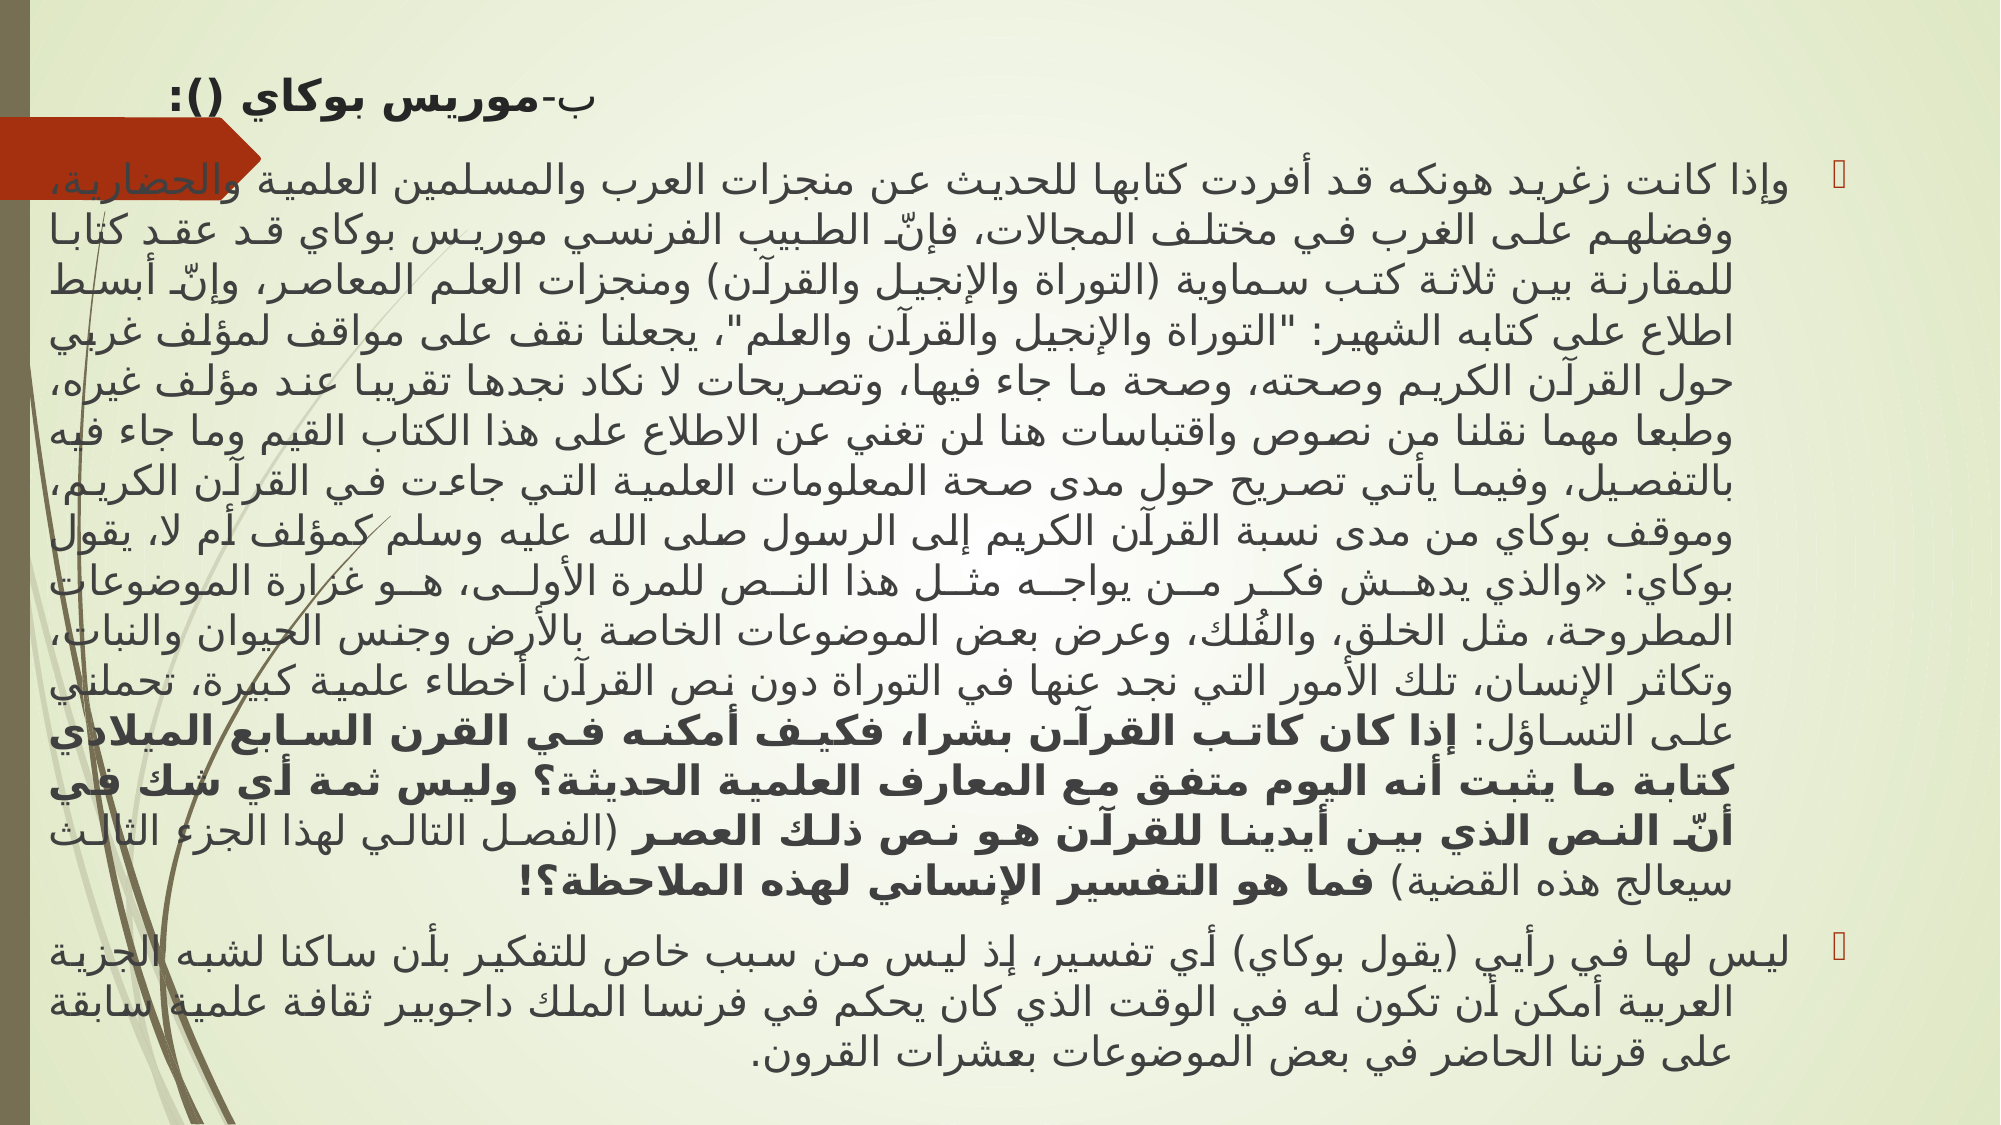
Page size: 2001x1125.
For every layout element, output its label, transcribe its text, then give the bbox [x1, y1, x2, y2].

title ب-موريس بوكاي (): [137, 59, 1863, 128]
list وإذا كانت زغريد هونكه قد أفردت كتابها للحديث عن منجزات العرب والمسلمين العلمية والحضارية، وفضلهم على الغرب في مختلف المجالات، فإنّ الطبيب الفرنسي موريس بوكاي قد عقد كتابا للمقارنة بين ثلاثة كتب سماوية (التوراة والإنجيل والقرآن) ومنجزات العلم المعاصر، وإنّ أبسط اطلاع على كتابه الشهير: "التوراة والإنجيل والقرآن والعلم"، يجعلنا نقف على مواقف لمؤلف غربي حول القرآن الكريم وصحته، وصحة ما جاء فيها، وتصريحات لا نكاد نجدها تقريبا عند مؤلف غيره، وطبعا مهما نقلنا من نصوص واقتباسات هنا لن تغني عن الاطلاع على هذا الكتاب القيم وما جاء فيه بالتفصيل، وفيما يأتي تصريح حول مدى صحة المعلومات العلمية التي جاءت في القرآن الكريم، وموقف بوكاي من مدى نسبة القرآن الكريم إلى الرسول صلى الله عليه وسلم كمؤلف أم لا، يقول بوكاي: «والذي يدهش فكر من يواجه مثل هذا النص للمرة الأولى، هو غزارة الموضوعات المطروحة، مثل الخلق، والفُلك، وعرض بعض الموضوعات الخاصة بالأرض وجنس الحيوان والنبات، وتكاثر الإنسان، تلك الأمور التي نجد عنها في التوراة دون نص القرآن أخطاء علمية كبيرة، تحملني على التساؤل: إذا كان كاتب القرآن بشرا، فكيف أمكنه في القرن السابع الميلادي كتابة ما يثبت أنه اليوم متفق مع المعارف العلمية الحديثة؟ وليس ثمة أي شك في أنّ النص الذي بين أيدينا للقرآن هو نص ذلك العصر (الفصل التالي لهذا الجزء الثالث سيعالج هذه القضية) فما هو التفسير الإنساني لهذه الملاحظة؟! ليس لها في رأيي (يقول بوكاي) أي تفسير، إذ ليس من سبب خاص للتفكير بأن ساكنا لشبه الجزية العربية أمكن أن تكون له في الوقت الذي كان يحكم في فرنسا الملك داجوبير ثقافة علمية سابقة على قرننا الحاضر في بعض الموضوعات بعشرات القرون. [33, 145, 1863, 1097]
